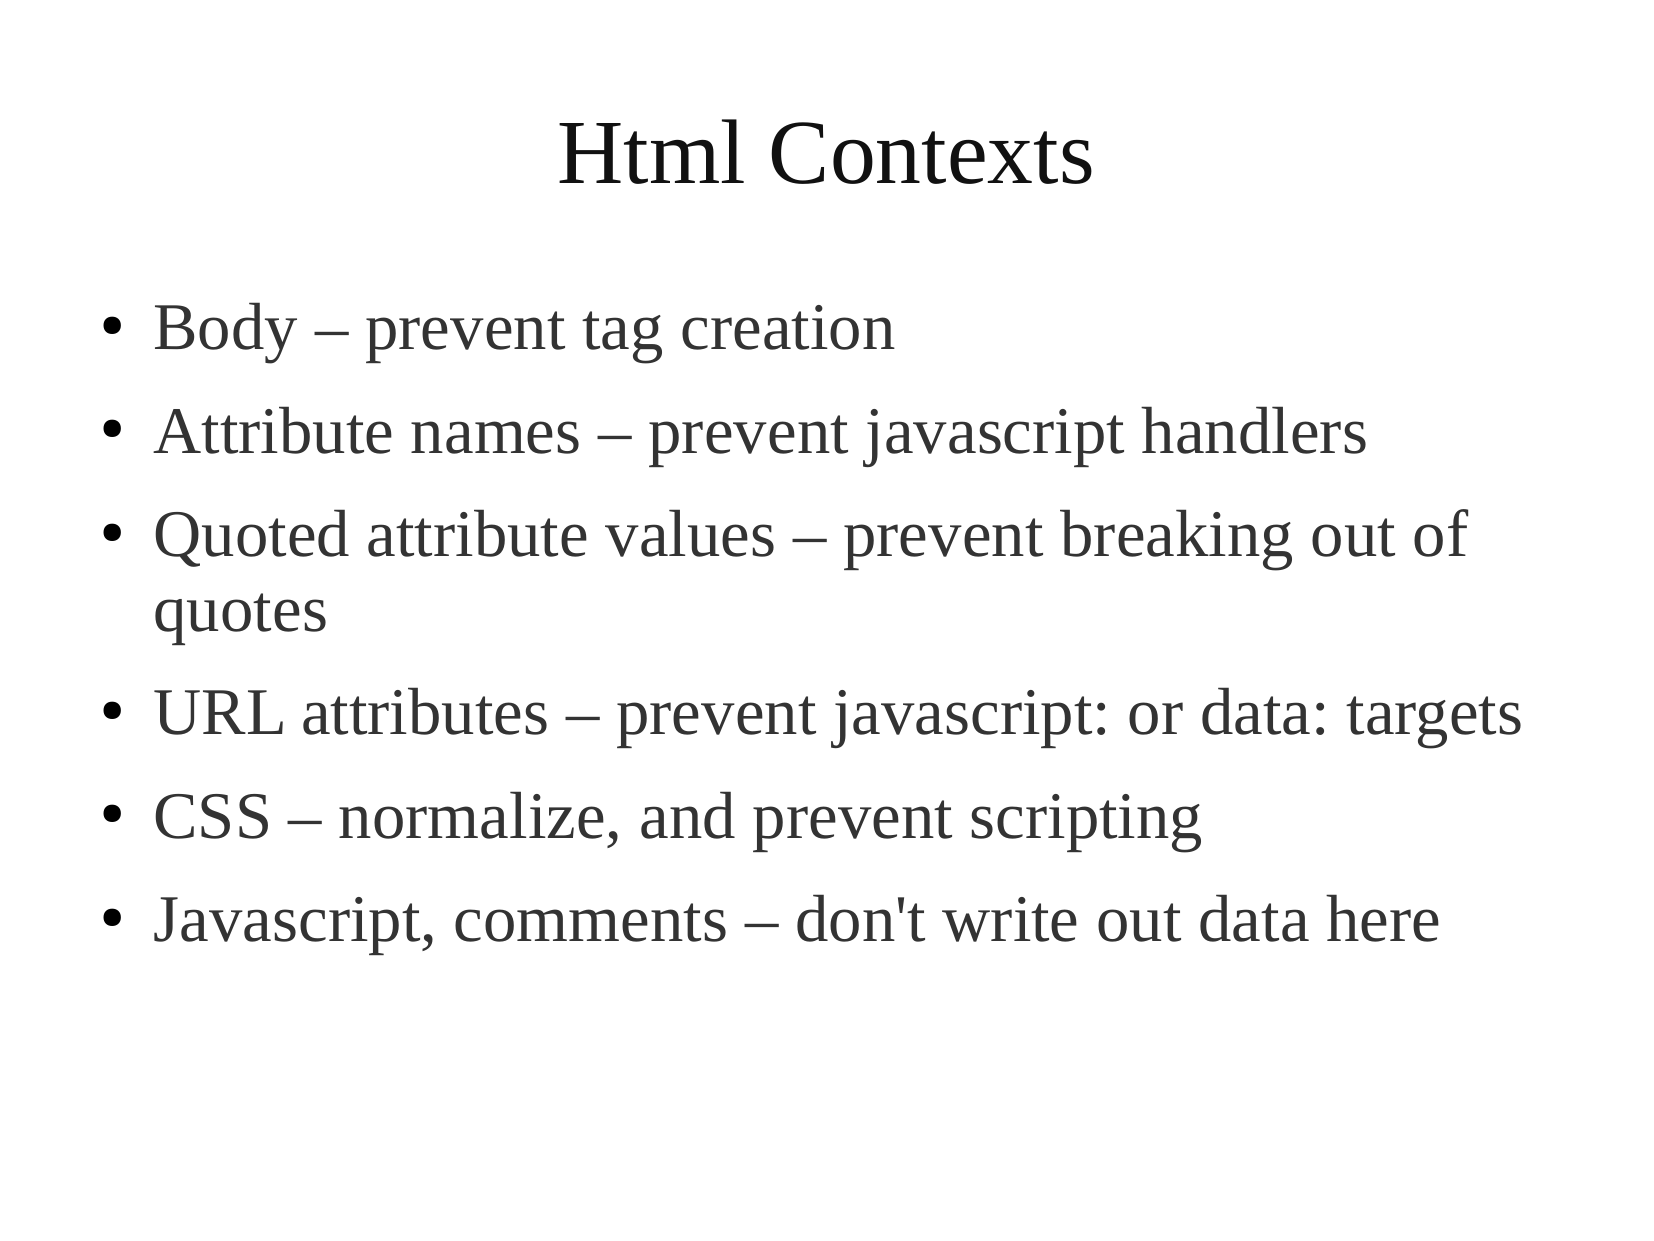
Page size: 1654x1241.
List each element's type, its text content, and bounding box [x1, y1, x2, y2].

list Body – prevent tag creation Attribute names – prevent javascript handlers Quoted attribute values – prevent breaking out of quotes URL attributes – prevent javascript: or data: targets CSS – normalize, and prevent scripting Javascript, comments – don't write out data here [82, 290, 1538, 1010]
title Html Contexts [82, 49, 1571, 257]
